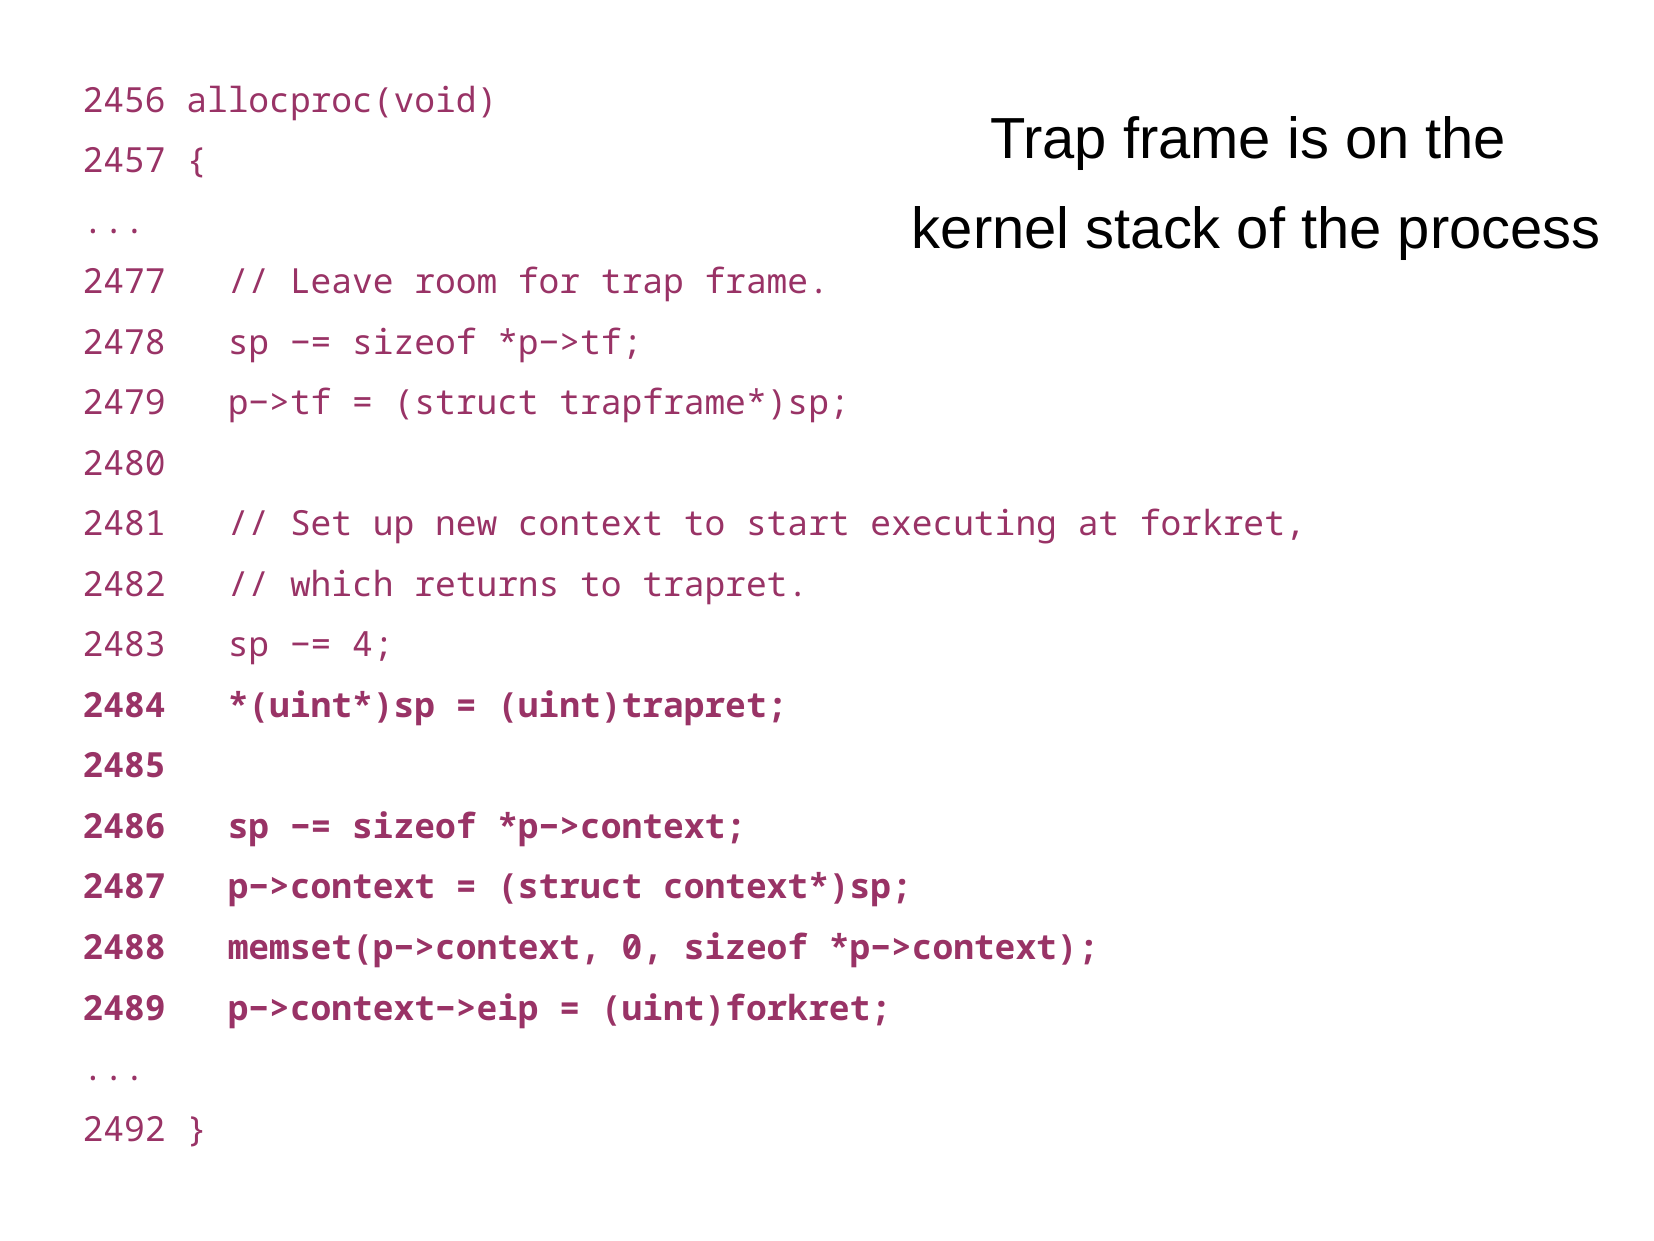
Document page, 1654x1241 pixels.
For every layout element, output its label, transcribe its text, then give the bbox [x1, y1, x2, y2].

list 2456 allocproc(void) 2457 { ... 2477 // Leave room for trap frame. 2478 sp −= sizeof *p−>tf; 2479 p−>tf = (struct trapframe*)sp; 2480 2481 // Set up new context to start executing at forkret, 2482 // which returns to trapret. 2483 sp −= 4; 2484 *(uint*)sp = (uint)trapret; 2485 2486 sp −= sizeof *p−>context; 2487 p−>context = (struct context*)sp; 2488 memset(p−>context, 0, sizeof *p−>context); 2489 p−>context−>eip = (uint)forkret; ... 2492 } [82, 75, 1463, 1163]
list Trap frame is on the kernel stack of the process [900, 105, 1613, 301]
